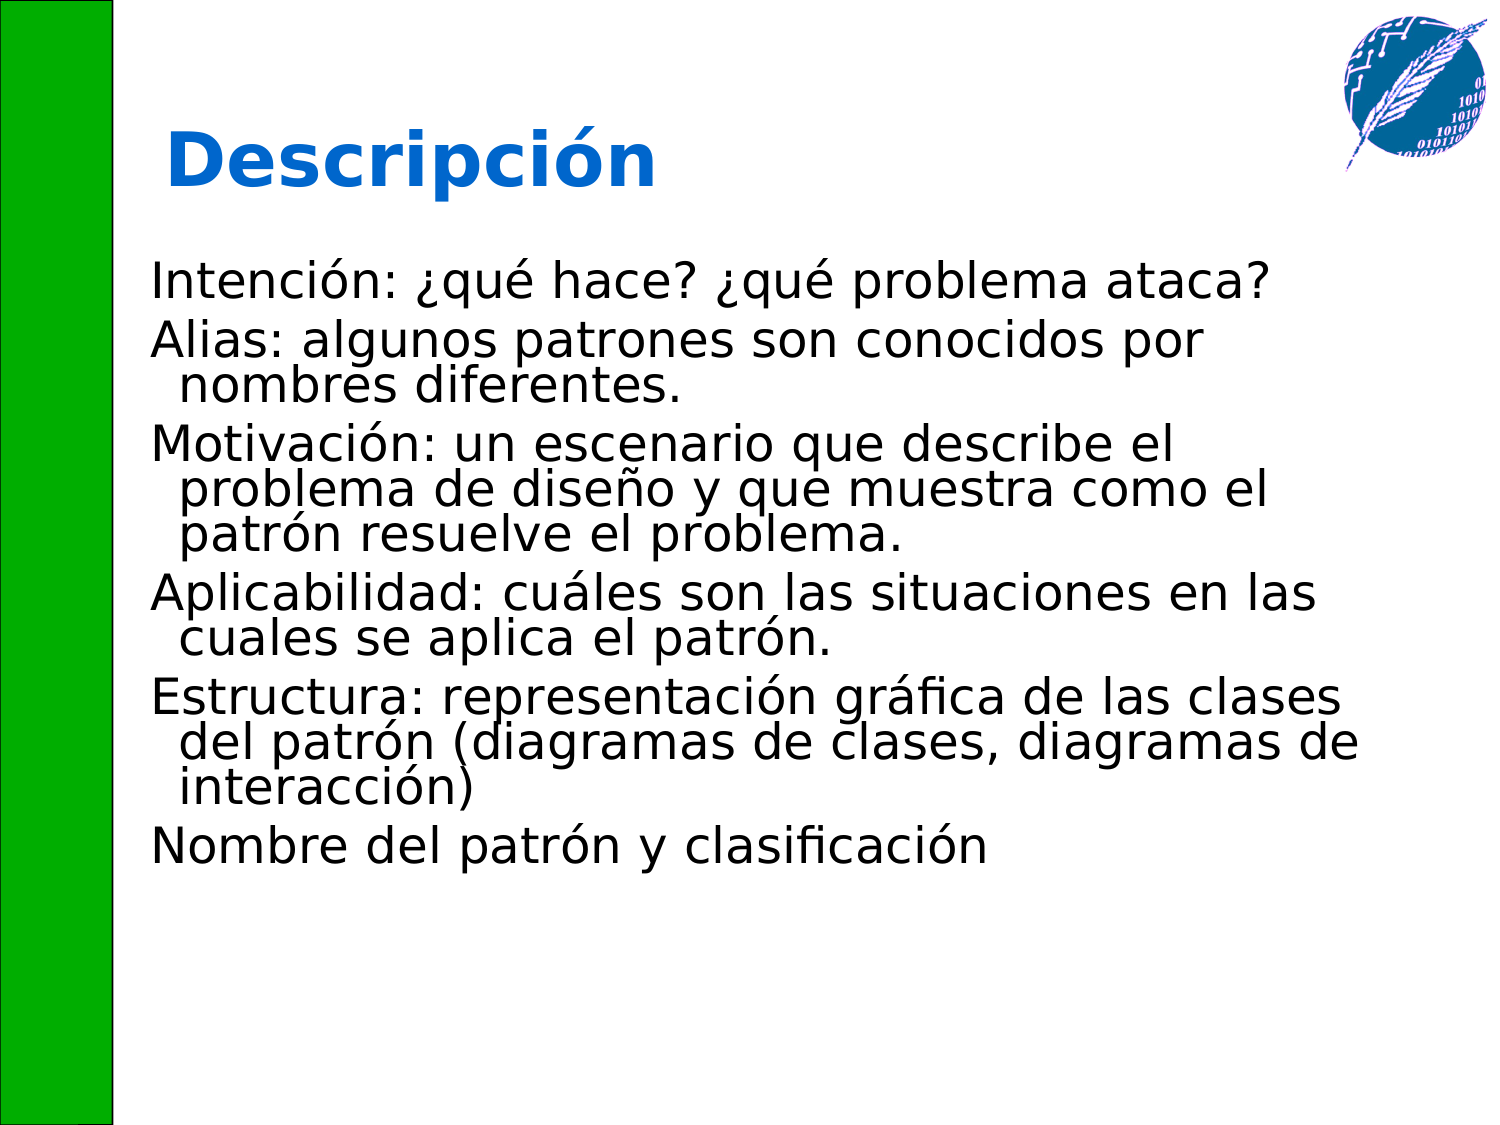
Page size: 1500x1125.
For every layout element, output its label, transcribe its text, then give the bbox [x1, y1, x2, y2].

list Intención: ¿qué hace? ¿qué problema ataca? Alias: algunos patrones son conocidos por nombres diferentes. Motivación: un escenario que describe el problema de diseño y que muestra como el patrón resuelve el problema. Aplicabilidad: cuáles son las situaciones en las cuales se aplica el patrón. Estructura: representación gráfica de las clases del patrón (diagramas de clases, diagramas de interacción) Nombre del patrón y clasificación [149, 262, 1410, 976]
picture [1341, 15, 1488, 172]
title Descripción [150, 74, 1424, 263]
